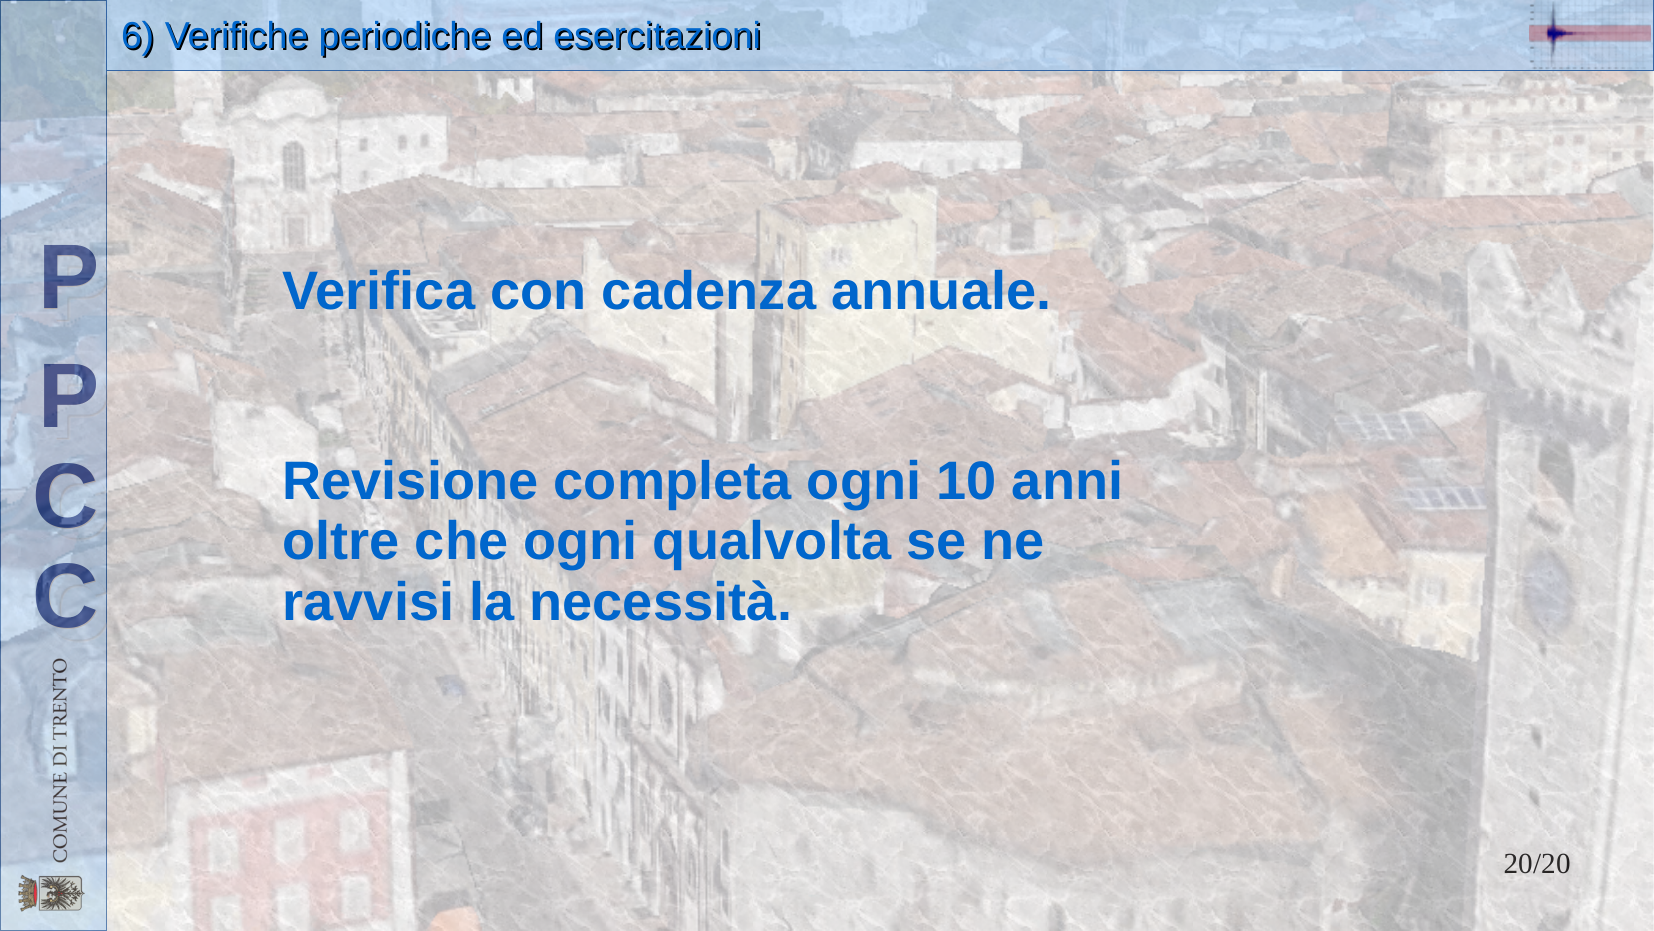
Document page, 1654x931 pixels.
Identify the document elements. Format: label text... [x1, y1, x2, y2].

picture [0, 0, 1654, 931]
text_box Verifica con cadenza annuale. [267, 253, 1231, 363]
text_box Revisione completa ogni 10 anni oltre che ogni qualvolta se ne ravvisi la necessità. [267, 442, 1231, 644]
text_box 6) Verifiche periodiche ed esercitazioni [106, 0, 1529, 71]
